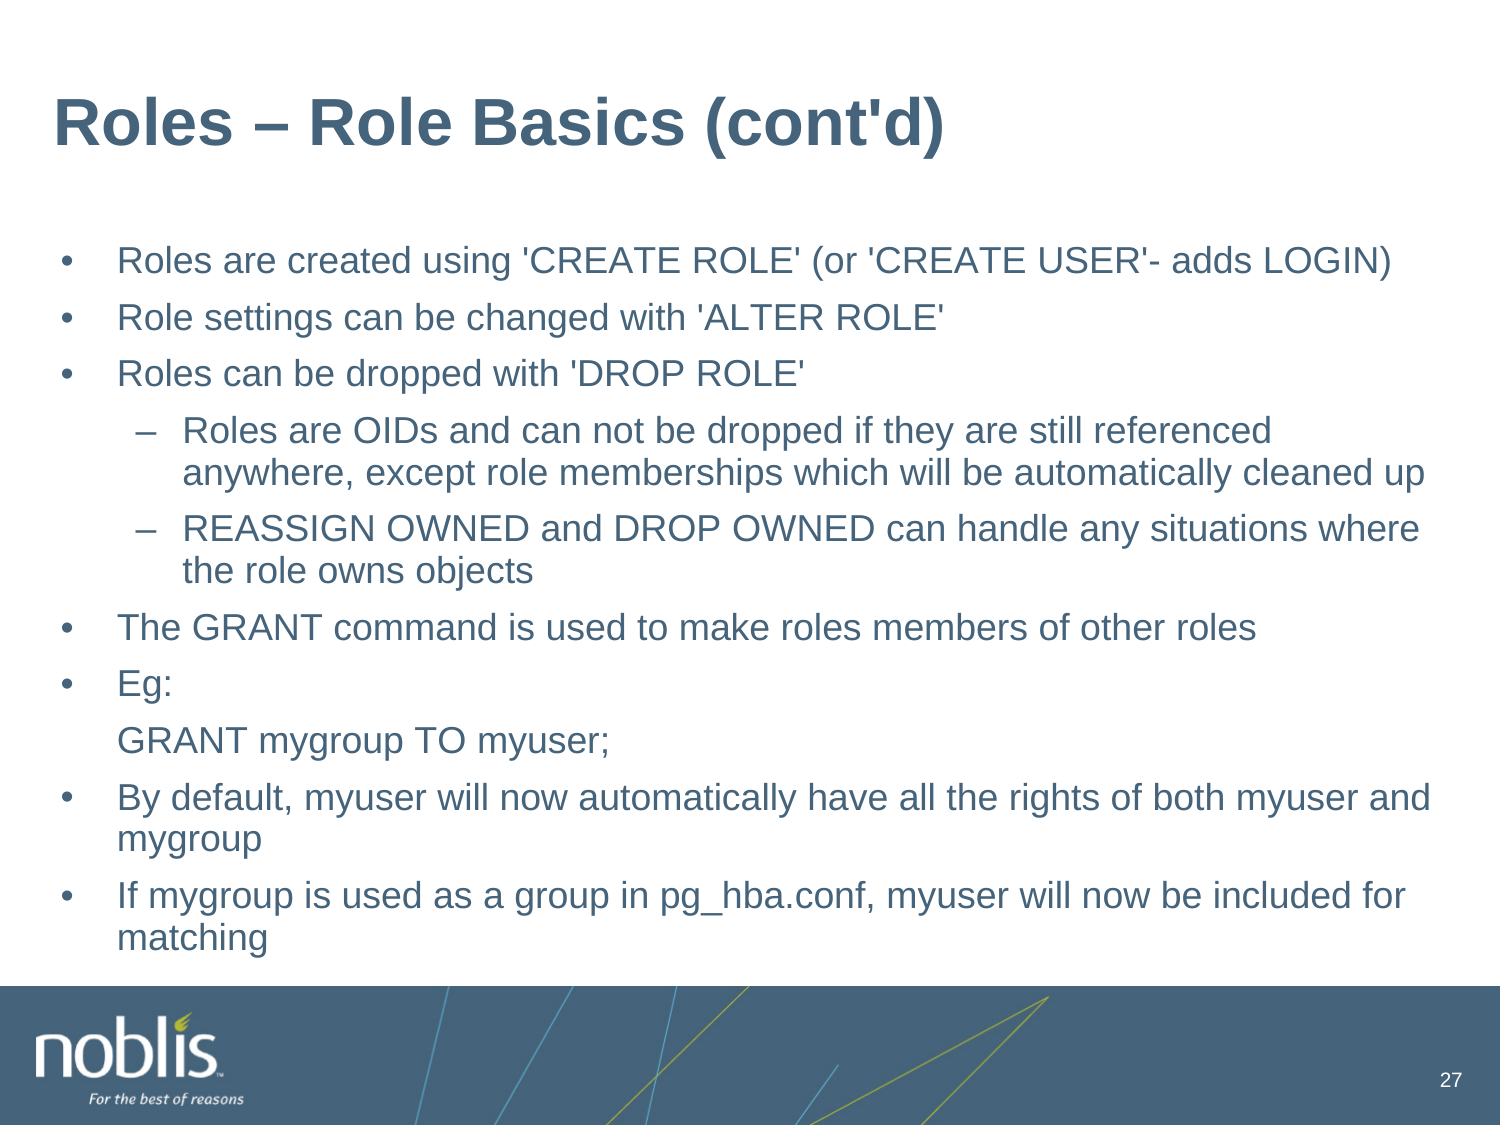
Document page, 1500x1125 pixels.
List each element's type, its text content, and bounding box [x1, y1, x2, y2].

list Roles are created using 'CREATE ROLE' (or 'CREATE USER'- adds LOGIN) Role settings can be changed with 'ALTER ROLE' Roles can be dropped with 'DROP ROLE' Roles are OIDs and can not be dropped if they are still referenced anywhere, except role memberships which will be automatically cleaned up REASSIGN OWNED and DROP OWNED can handle any situations where the role owns objects The GRANT command is used to make roles members of other roles Eg: GRANT mygroup TO myuser; By default, myuser will now automatically have all the rights of both myuser and mygroup If mygroup is used as a group in pg_hba.conf, myuser will now be included for matching [60, 239, 1437, 968]
picture [0, 986, 1500, 1125]
title Roles – Role Basics (cont'd) [53, 38, 1438, 211]
